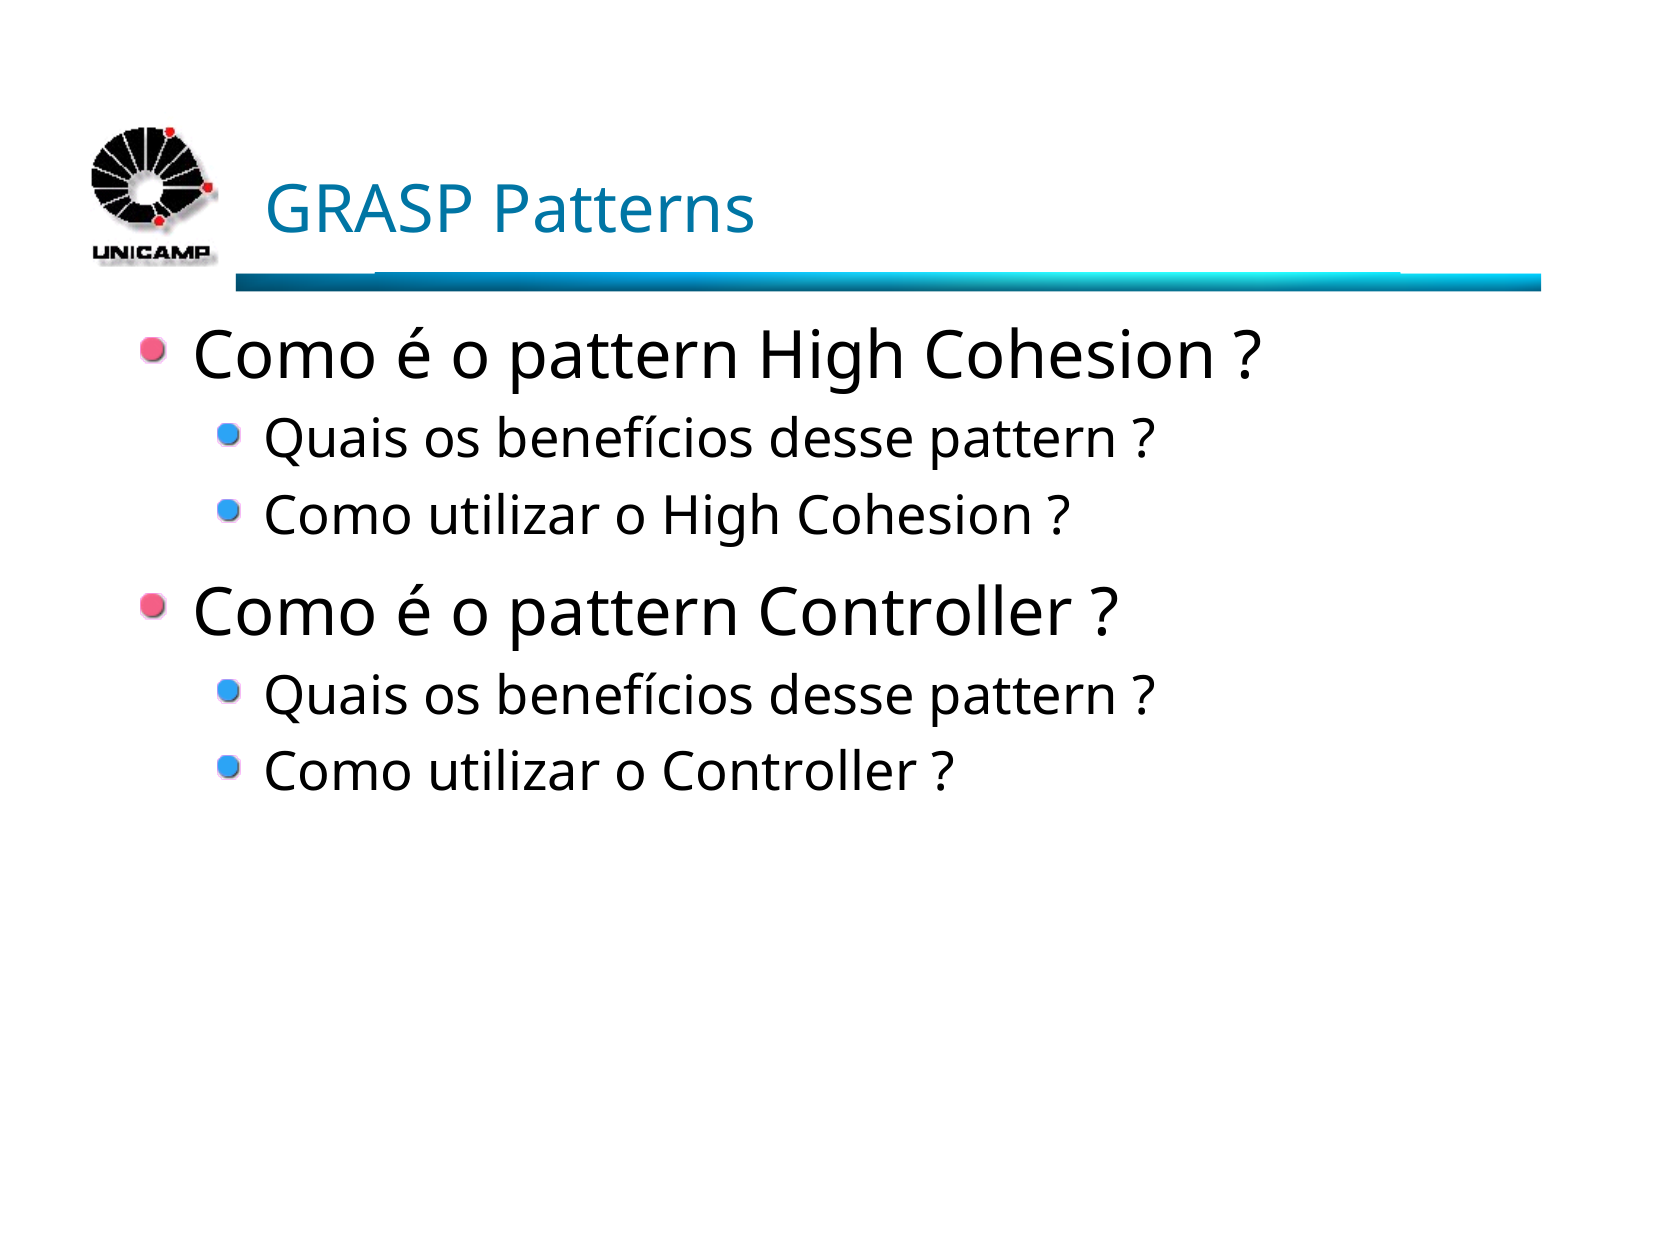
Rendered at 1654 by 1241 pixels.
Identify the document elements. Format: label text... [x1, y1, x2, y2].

picture [125, 272, 1654, 295]
title GRASP Patterns [264, 57, 1534, 250]
list Como é o pattern High Cohesion ? Quais os benefícios desse pattern ? Como utilizar o High Cohesion ? Como é o pattern Controller ? Quais os benefícios desse pattern ? Como utilizar o Controller ? [121, 309, 1534, 1167]
